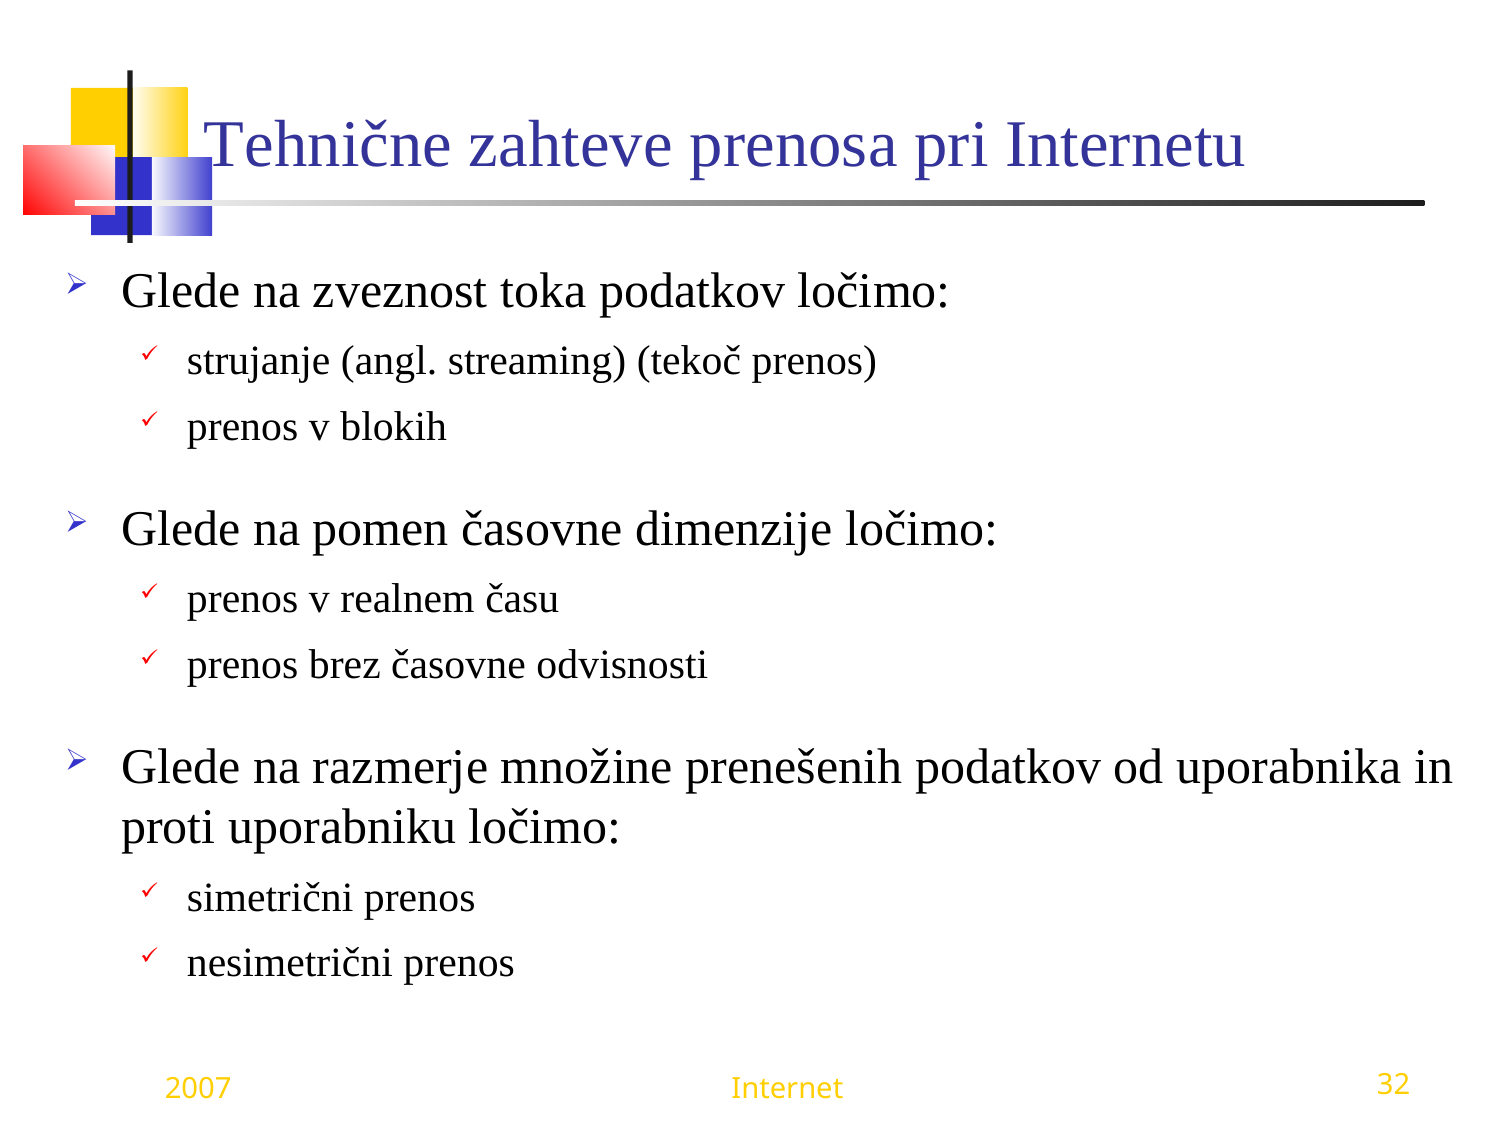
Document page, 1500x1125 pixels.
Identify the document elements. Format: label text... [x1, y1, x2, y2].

text_box 2007 [150, 1037, 463, 1113]
list Glede na zveznost toka podatkov ločimo: strujanje (angl. streaming) (tekoč prenos) prenos v blokih Glede na pomen časovne dimenzije ločimo: prenos v realnem času prenos brez časovne odvisnosti Glede na razmerje množine prenešenih podatkov od uporabnika in proti uporabniku ločimo: simetrični prenos nesimetrični prenos [50, 249, 1469, 1007]
text_box <number> [1112, 1037, 1426, 1113]
text_box Internet [549, 1037, 1026, 1113]
title Tehnične zahteve prenosa pri Internetu [188, 92, 1468, 188]
